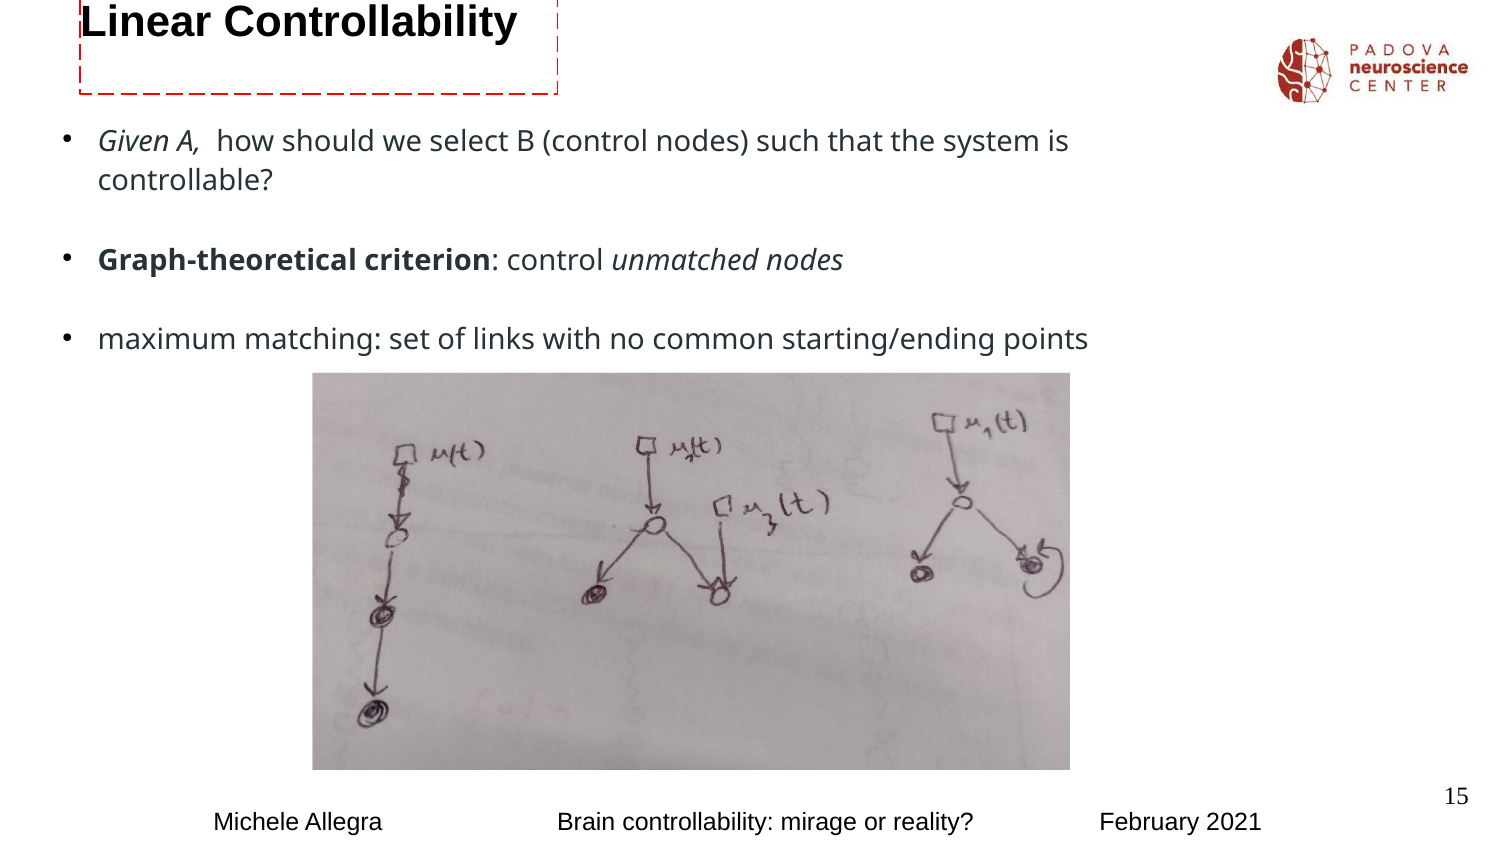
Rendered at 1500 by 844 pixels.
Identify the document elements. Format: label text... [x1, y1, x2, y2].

text_box Michele Allegra Brain controllability: mirage or reality? February 2021 [64, 794, 1415, 844]
slide_number <number> [1378, 779, 1469, 844]
picture [1268, 10, 1476, 123]
title Linear Controllability [80, 0, 558, 95]
text_box Given A, how should we select B (control nodes) such that the system is controllable? Graph-theoretical criterion: control unmatched nodes maximum matching: set of links with no common starting/ending points [47, 112, 1123, 402]
picture [312, 402, 1070, 770]
